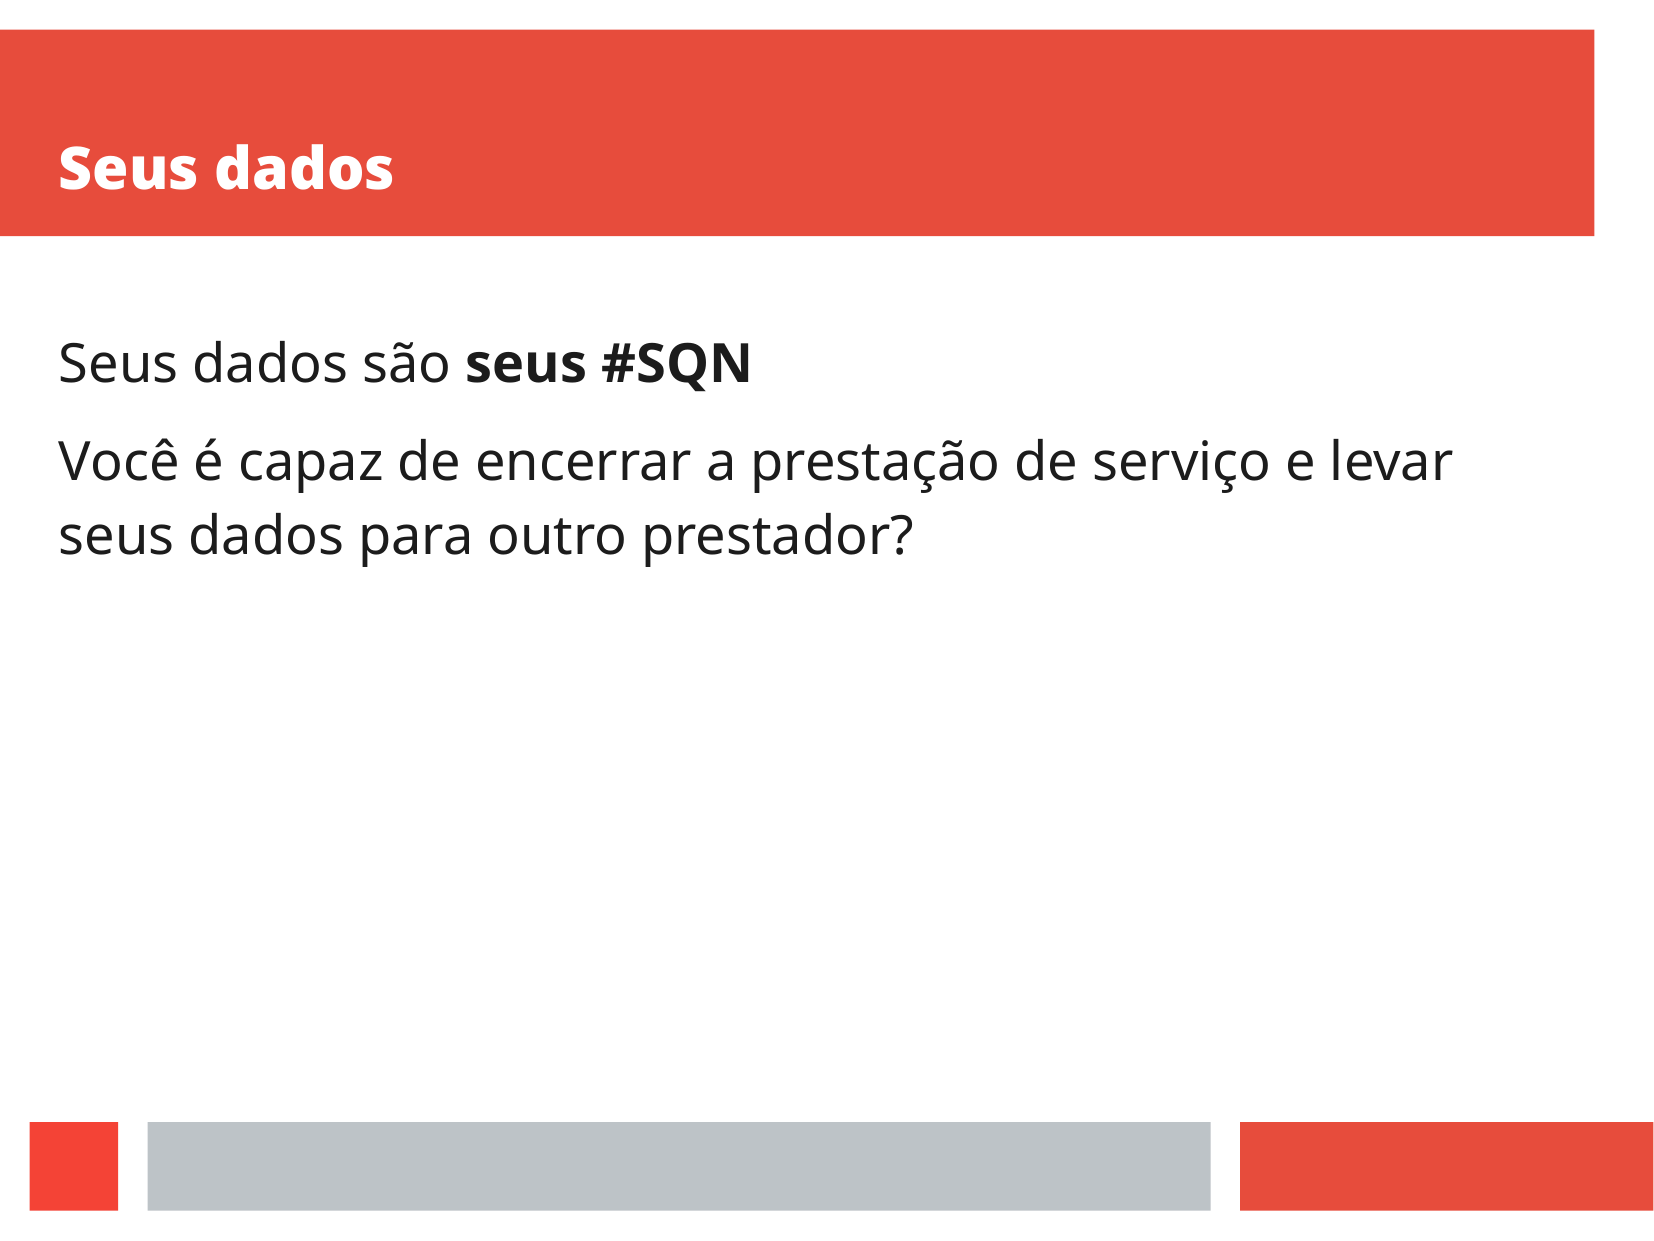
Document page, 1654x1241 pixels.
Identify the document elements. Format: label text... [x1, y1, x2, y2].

title Seus dados [59, 59, 1595, 207]
list Seus dados são seus #SQN Você é capaz de encerrar a prestação de serviço e levar seus dados para outro prestador? [59, 324, 1565, 1093]
